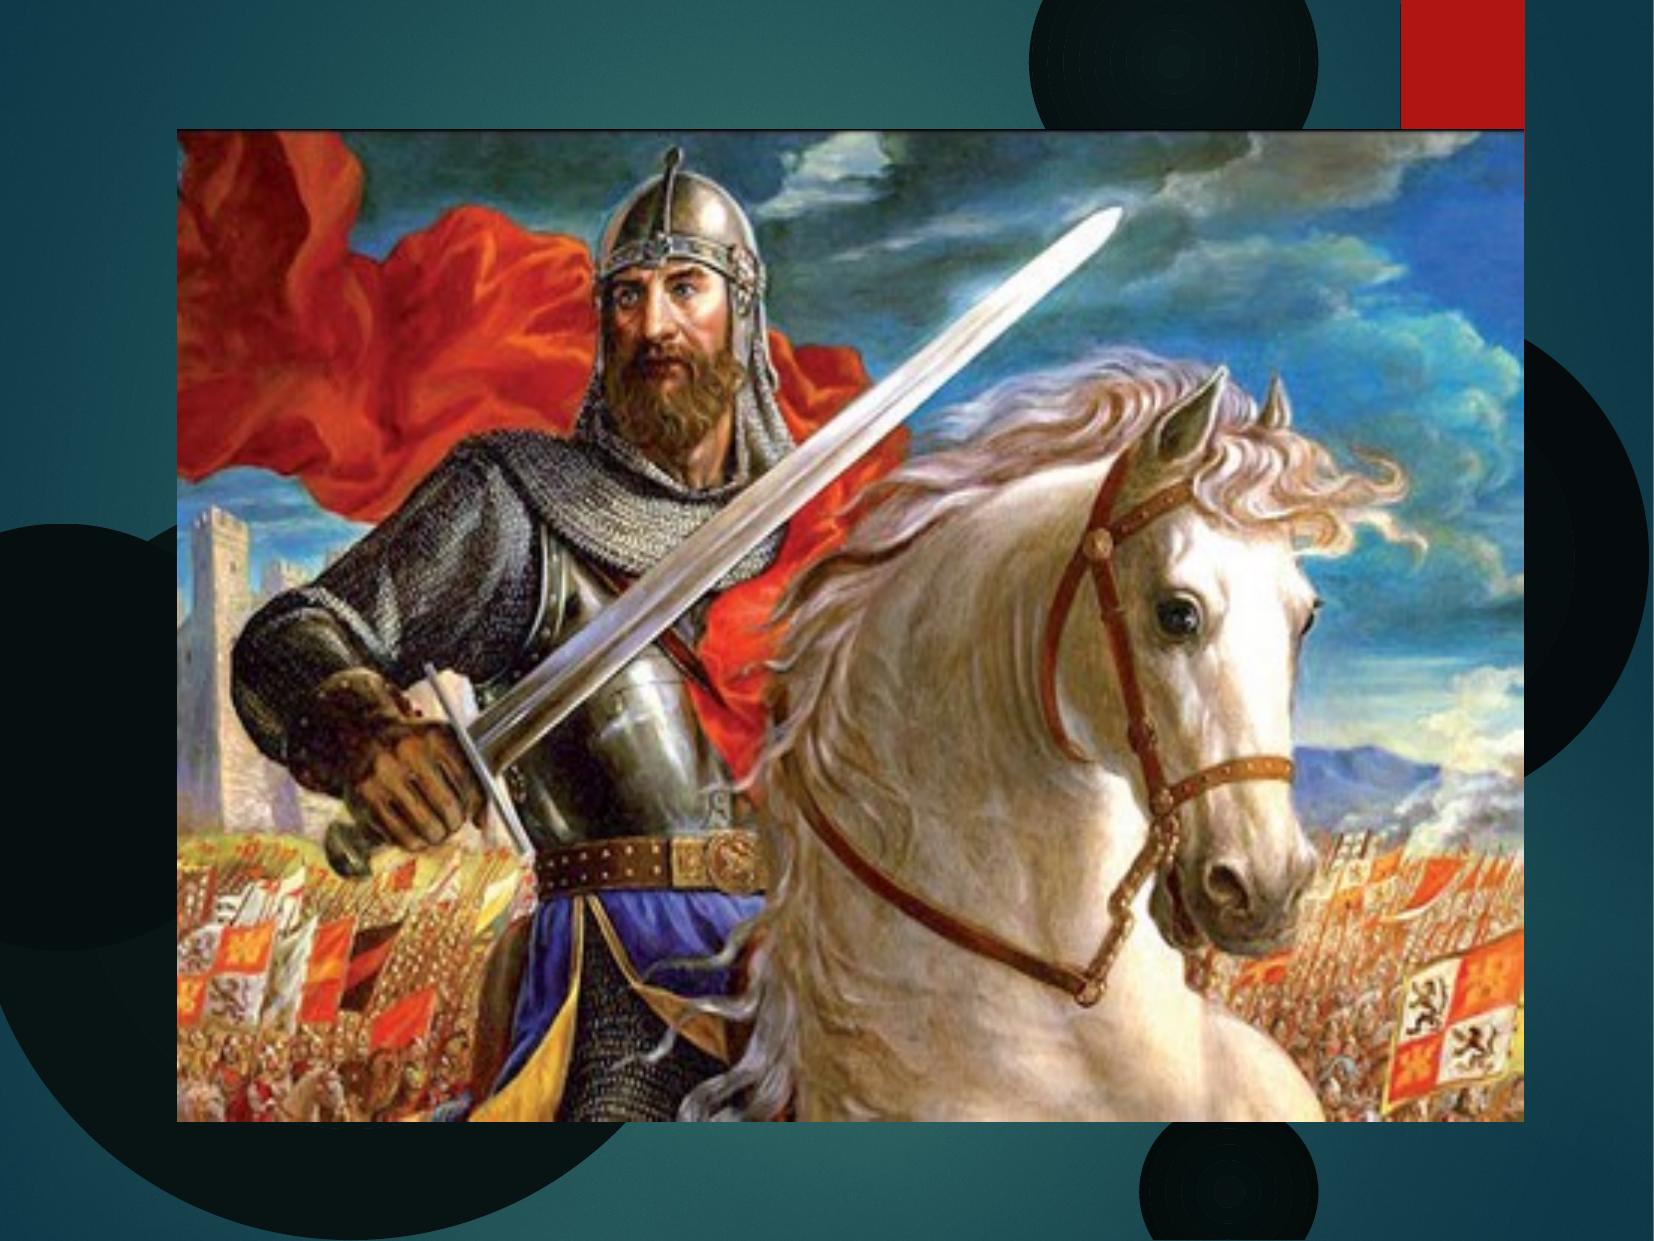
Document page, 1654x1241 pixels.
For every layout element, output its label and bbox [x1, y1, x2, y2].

picture [177, 129, 1524, 1123]
